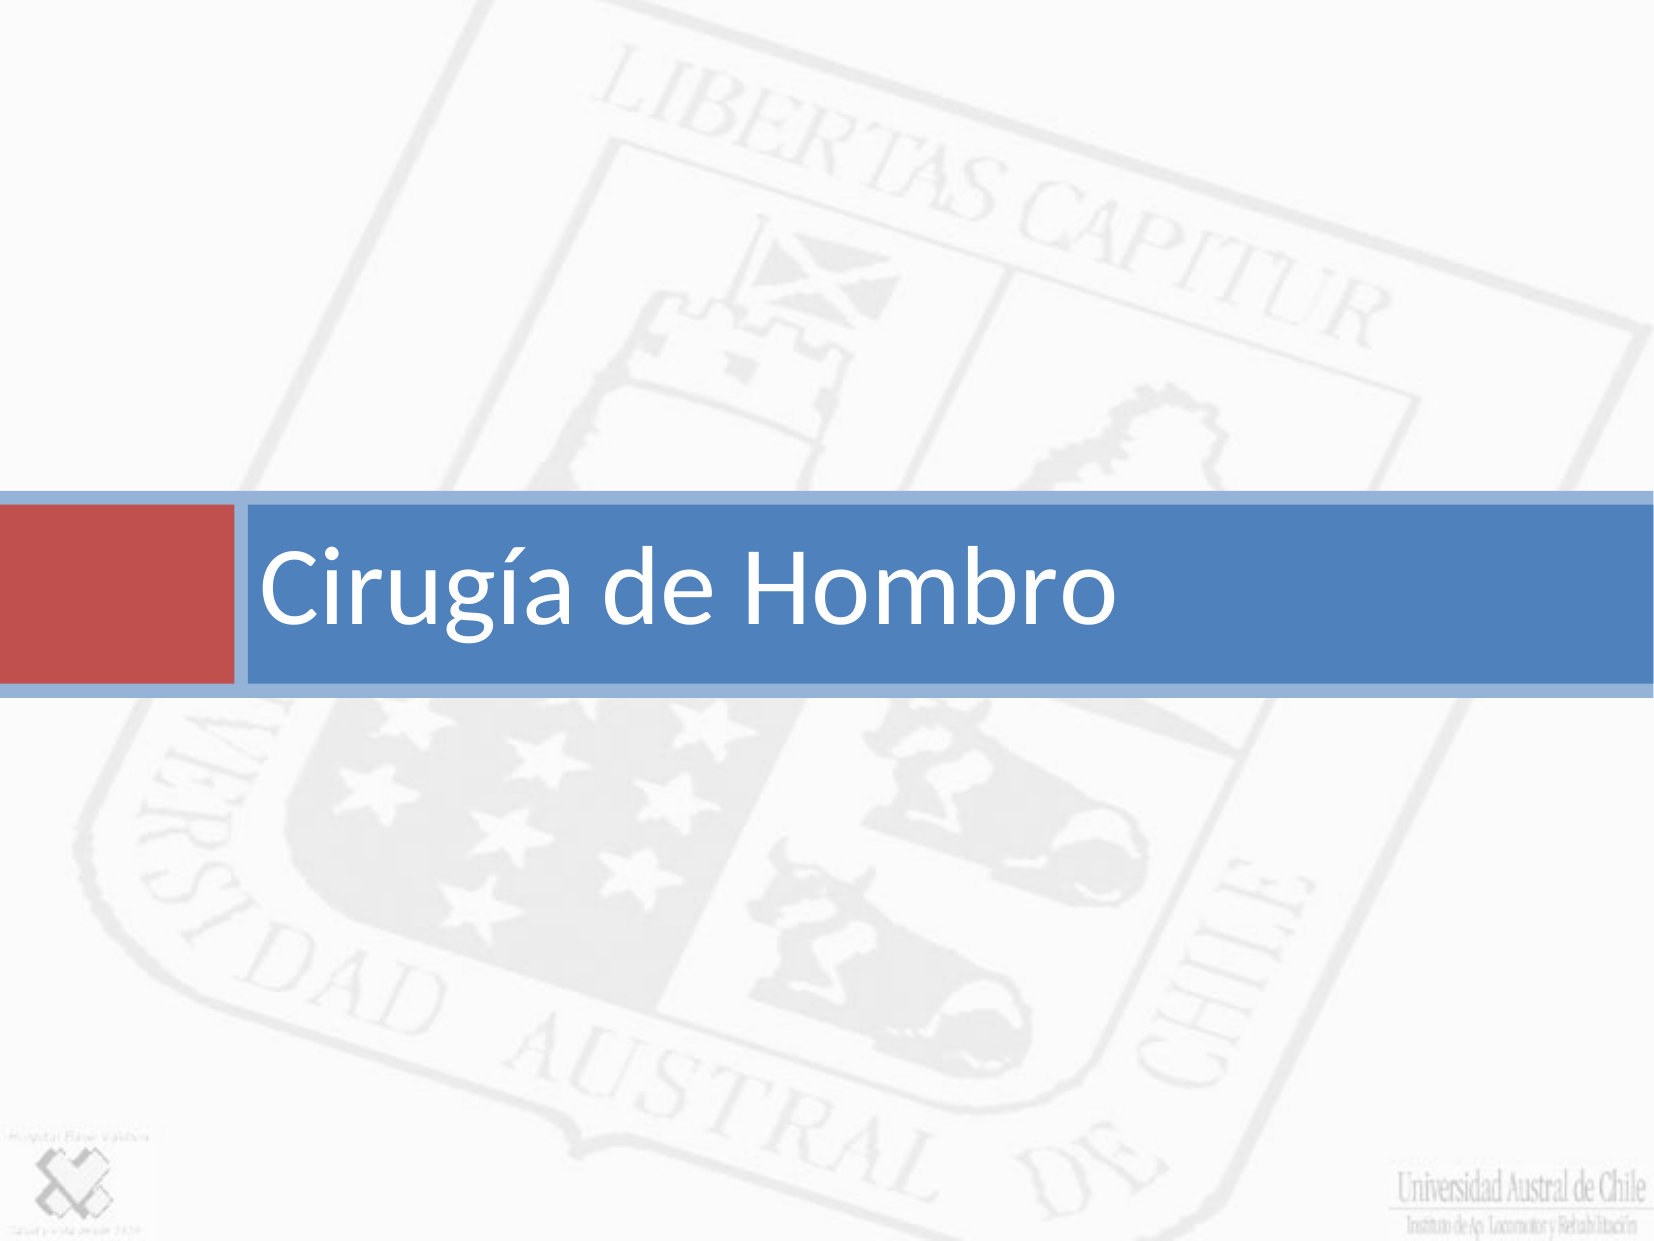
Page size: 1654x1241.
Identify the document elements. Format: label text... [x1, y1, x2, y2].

title Cirugía de Hombro [259, 493, 1597, 701]
picture [0, 0, 1654, 490]
picture [0, 698, 1654, 1241]
